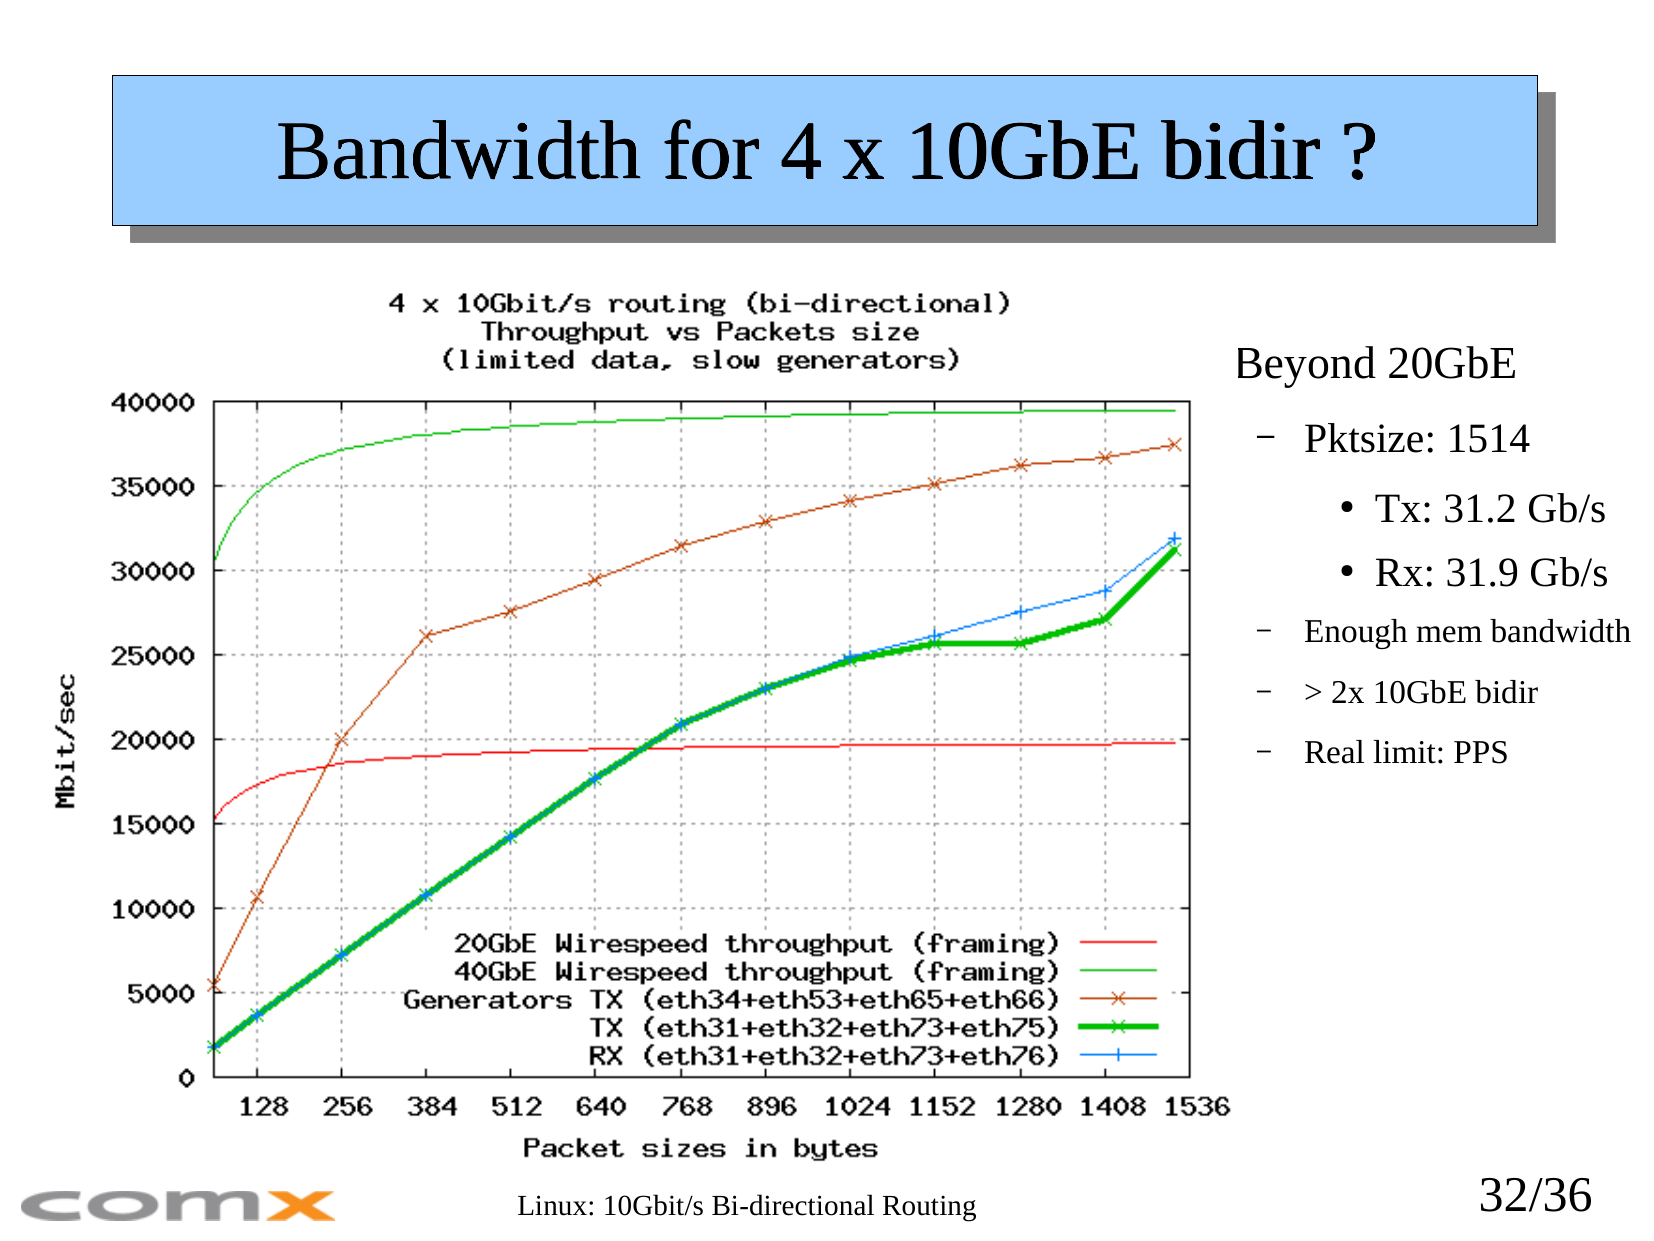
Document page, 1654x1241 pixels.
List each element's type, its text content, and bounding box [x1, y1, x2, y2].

list Beyond 20GbE Pktsize: 1514 Tx: 31.2 Gb/s Rx: 31.9 Gb/s Enough mem bandwidth > 2x 10GbE bidir Real limit: PPS [1238, 337, 1654, 1126]
title Bandwidth for 4 x 10GbE bidir ? [116, 75, 1538, 226]
picture [21, 1191, 335, 1221]
picture [37, 262, 1238, 1163]
